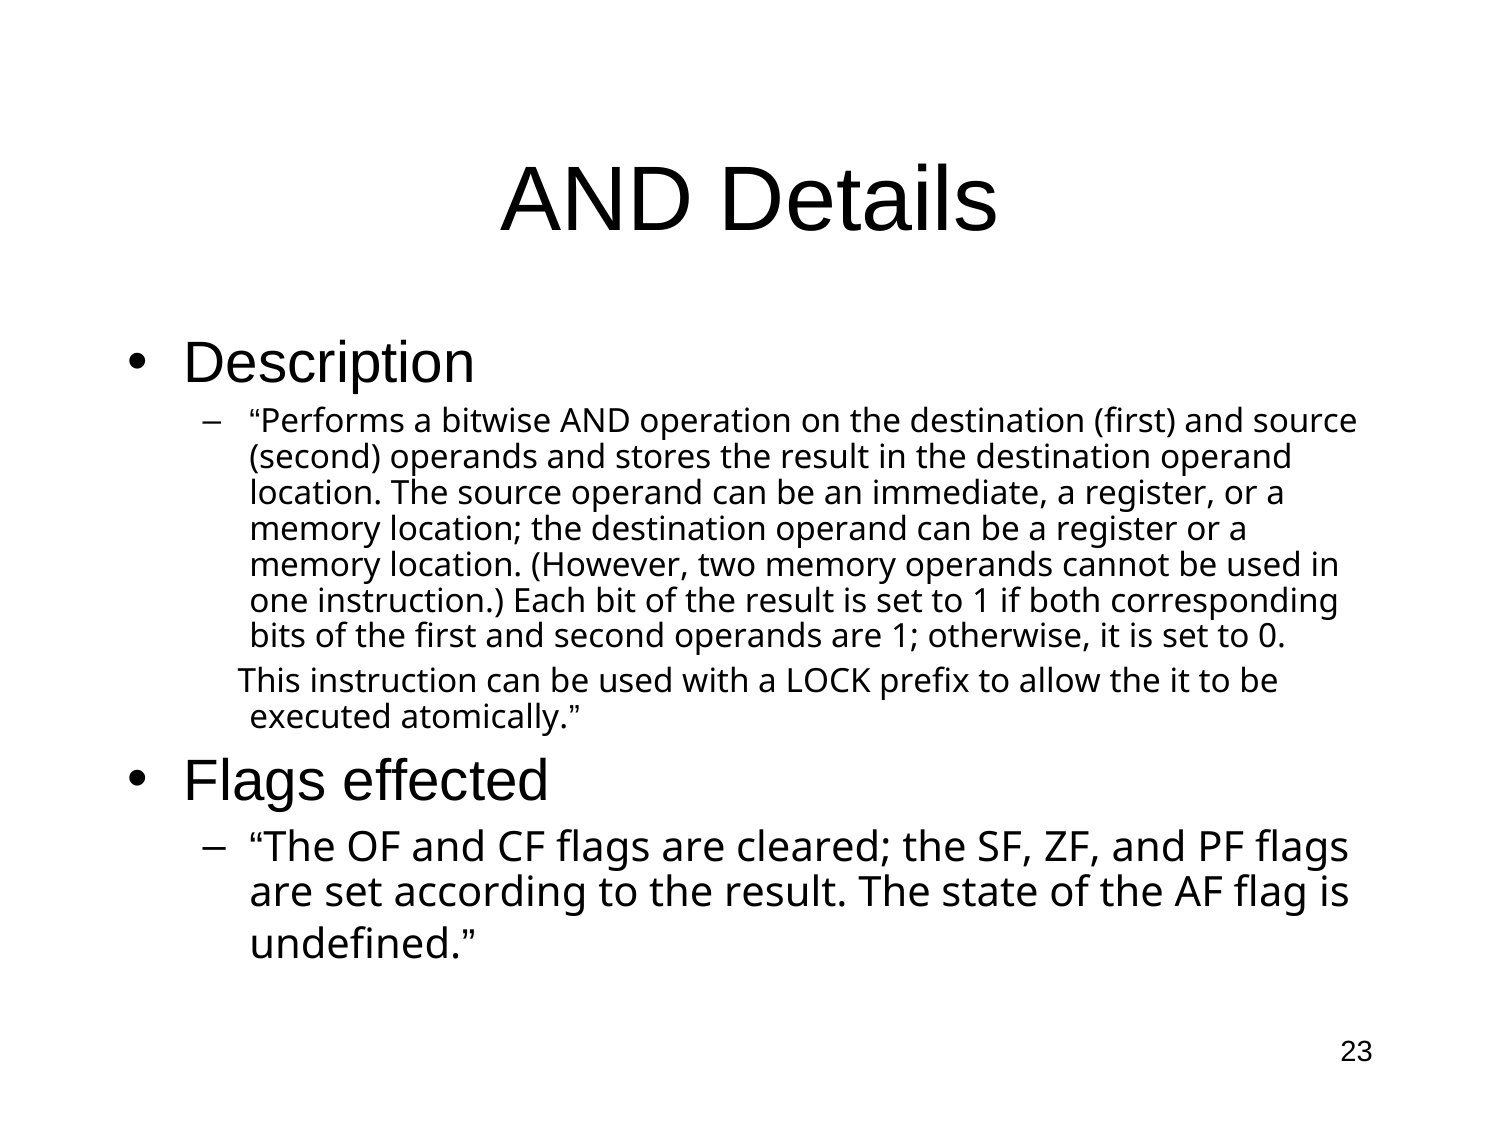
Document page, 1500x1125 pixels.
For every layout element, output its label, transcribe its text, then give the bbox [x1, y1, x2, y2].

text_box <number> [1074, 1025, 1388, 1101]
title AND Details [112, 99, 1388, 288]
list Description “Performs a bitwise AND operation on the destination (first) and source (second) operands and stores the result in the destination operand location. The source operand can be an immediate, a register, or a memory location; the destination operand can be a register or a memory location. (However, two memory operands cannot be used in one instruction.) Each bit of the result is set to 1 if both corresponding bits of the first and second operands are 1; otherwise, it is set to 0. This instruction can be used with a LOCK prefix to allow the it to be executed atomically.” Flags effected “The OF and CF flags are cleared; the SF, ZF, and PF flags are set according to the result. The state of the AF flag is undefined.” [112, 324, 1388, 1013]
